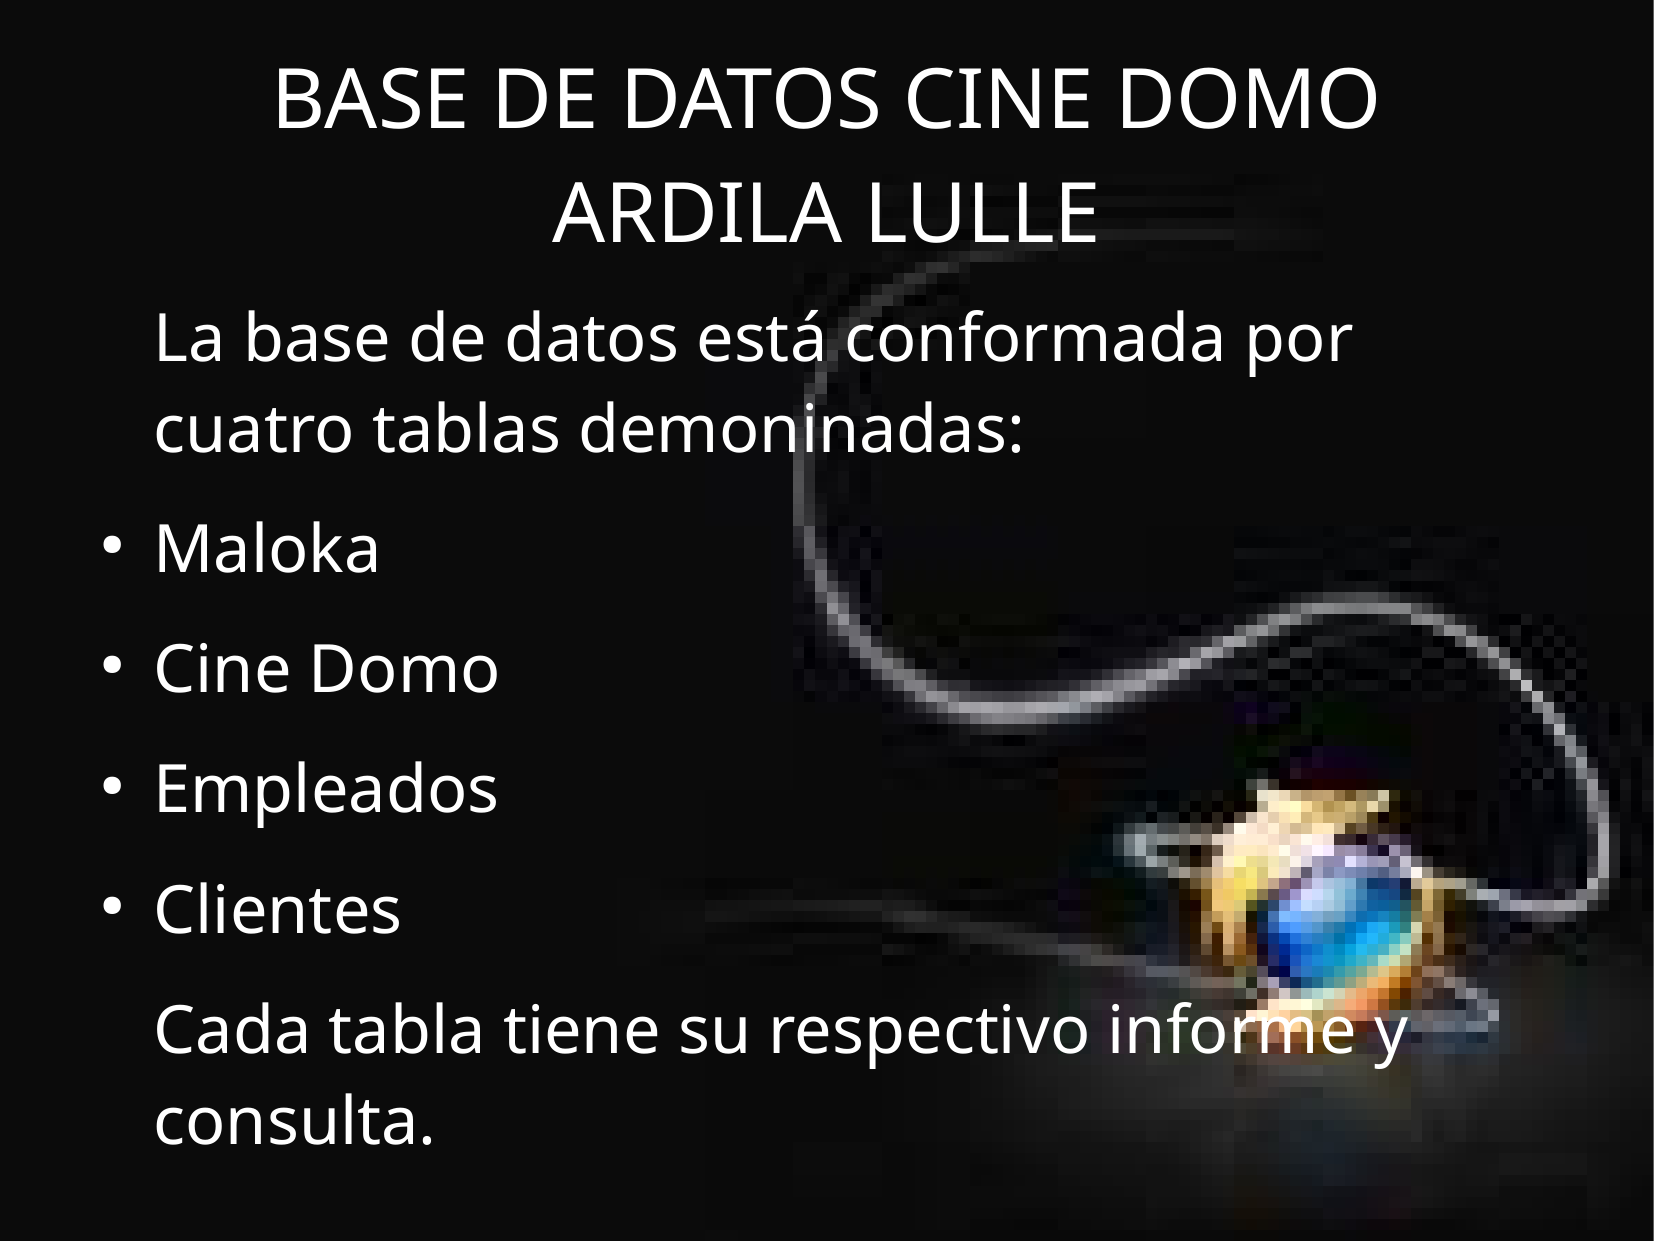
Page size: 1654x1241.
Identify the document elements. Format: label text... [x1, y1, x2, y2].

list La base de datos está conformada por cuatro tablas demoninadas: Maloka Cine Domo Empleados Clientes Cada tabla tiene su respectivo informe y consulta. [82, 290, 1571, 1182]
picture [0, 0, 1654, 1241]
title BASE DE DATOS CINE DOMO ARDILA LULLE [82, 36, 1571, 270]
